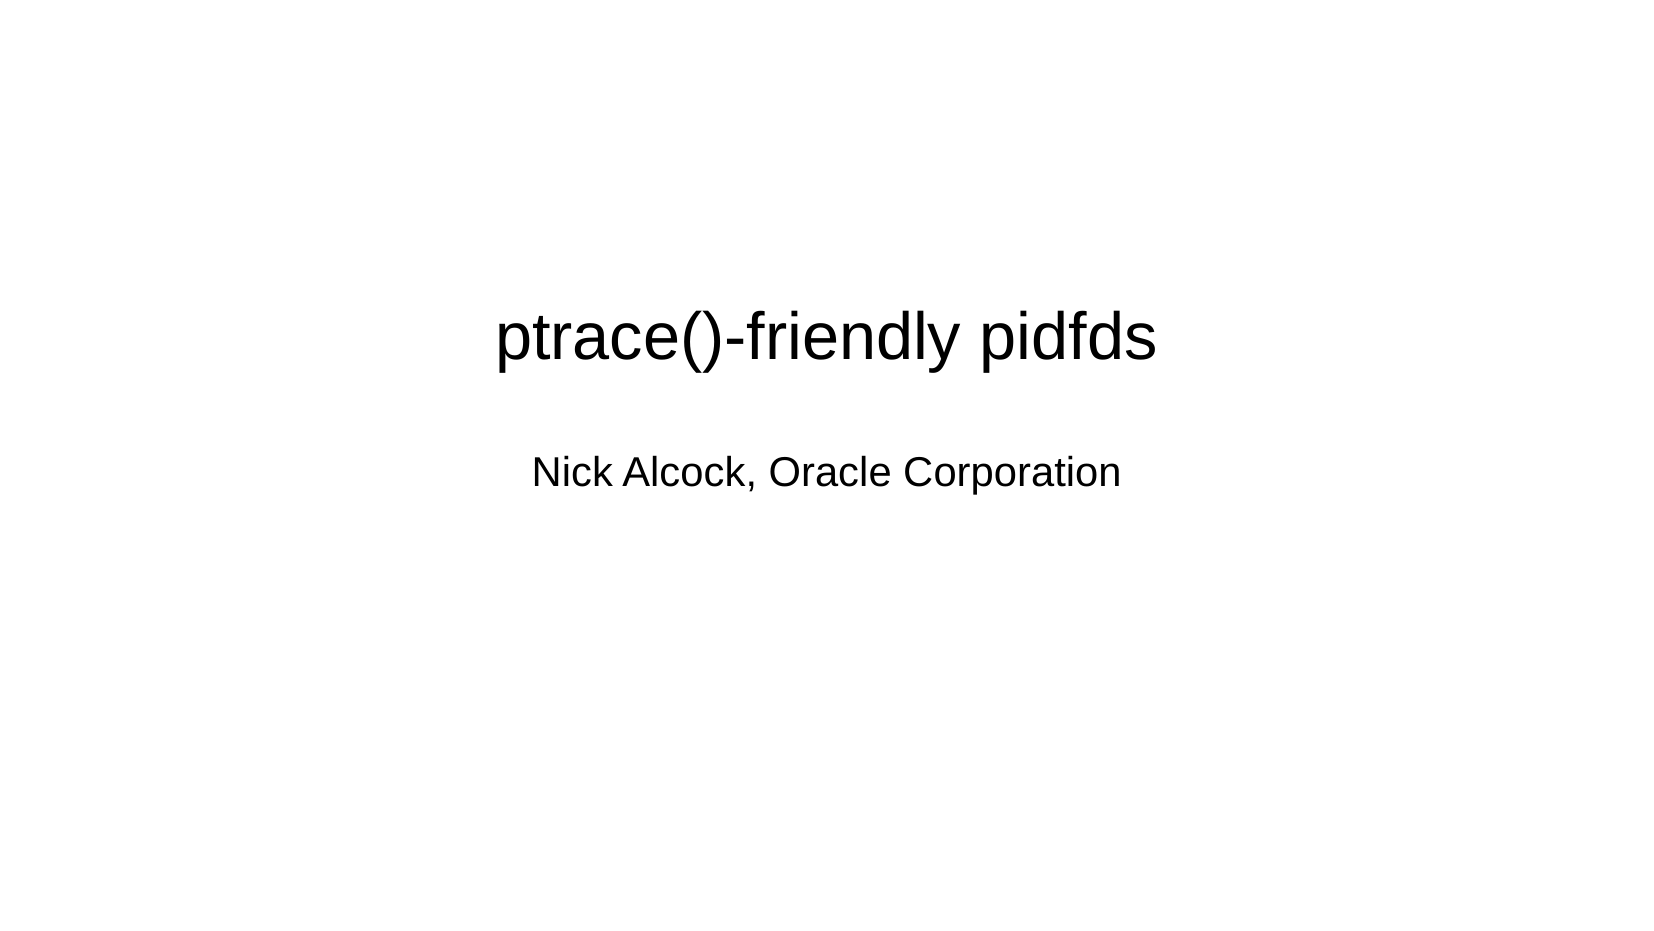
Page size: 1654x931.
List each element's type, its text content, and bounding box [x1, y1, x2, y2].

subtitle ptrace()-friendly pidfds Nick Alcock, Oracle Corporation [82, 37, 1571, 757]
